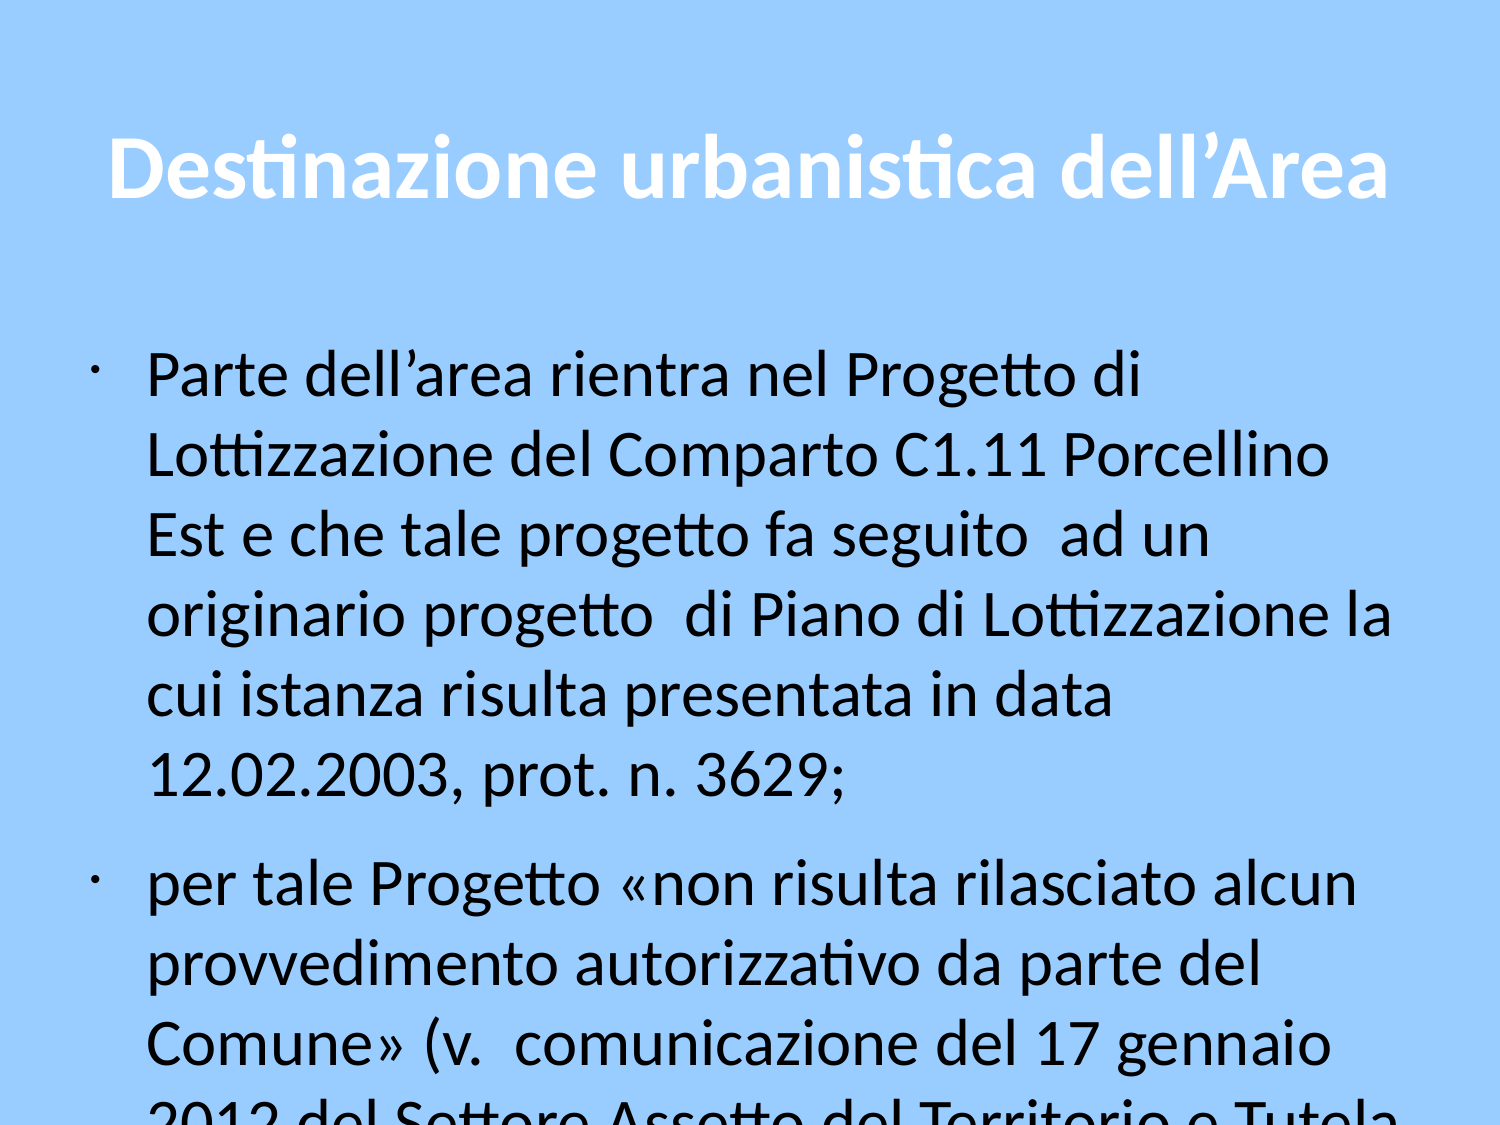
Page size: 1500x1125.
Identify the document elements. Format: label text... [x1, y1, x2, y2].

title Destinazione urbanistica dell’Area [75, 91, 1425, 314]
list Parte dell’area rientra nel Progetto di Lottizzazione del Comparto C1.11 Porcellino Est e che tale progetto fa seguito ad un originario progetto di Piano di Lottizzazione la cui istanza risulta presentata in data 12.02.2003, prot. n. 3629; per tale Progetto «non risulta rilasciato alcun provvedimento autorizzativo da parte del Comune» (v. comunicazione del 17 gennaio 2012 del Settore Assetto del Territorio e Tutela dell’Ambiente - U.O. Urbanistica - Risposta a richiesta di accesso agli atti del Gruppo Consiliare MoVimento 5 Stelle del 05.01.2012, prot. n. 264); [75, 314, 1425, 1125]
